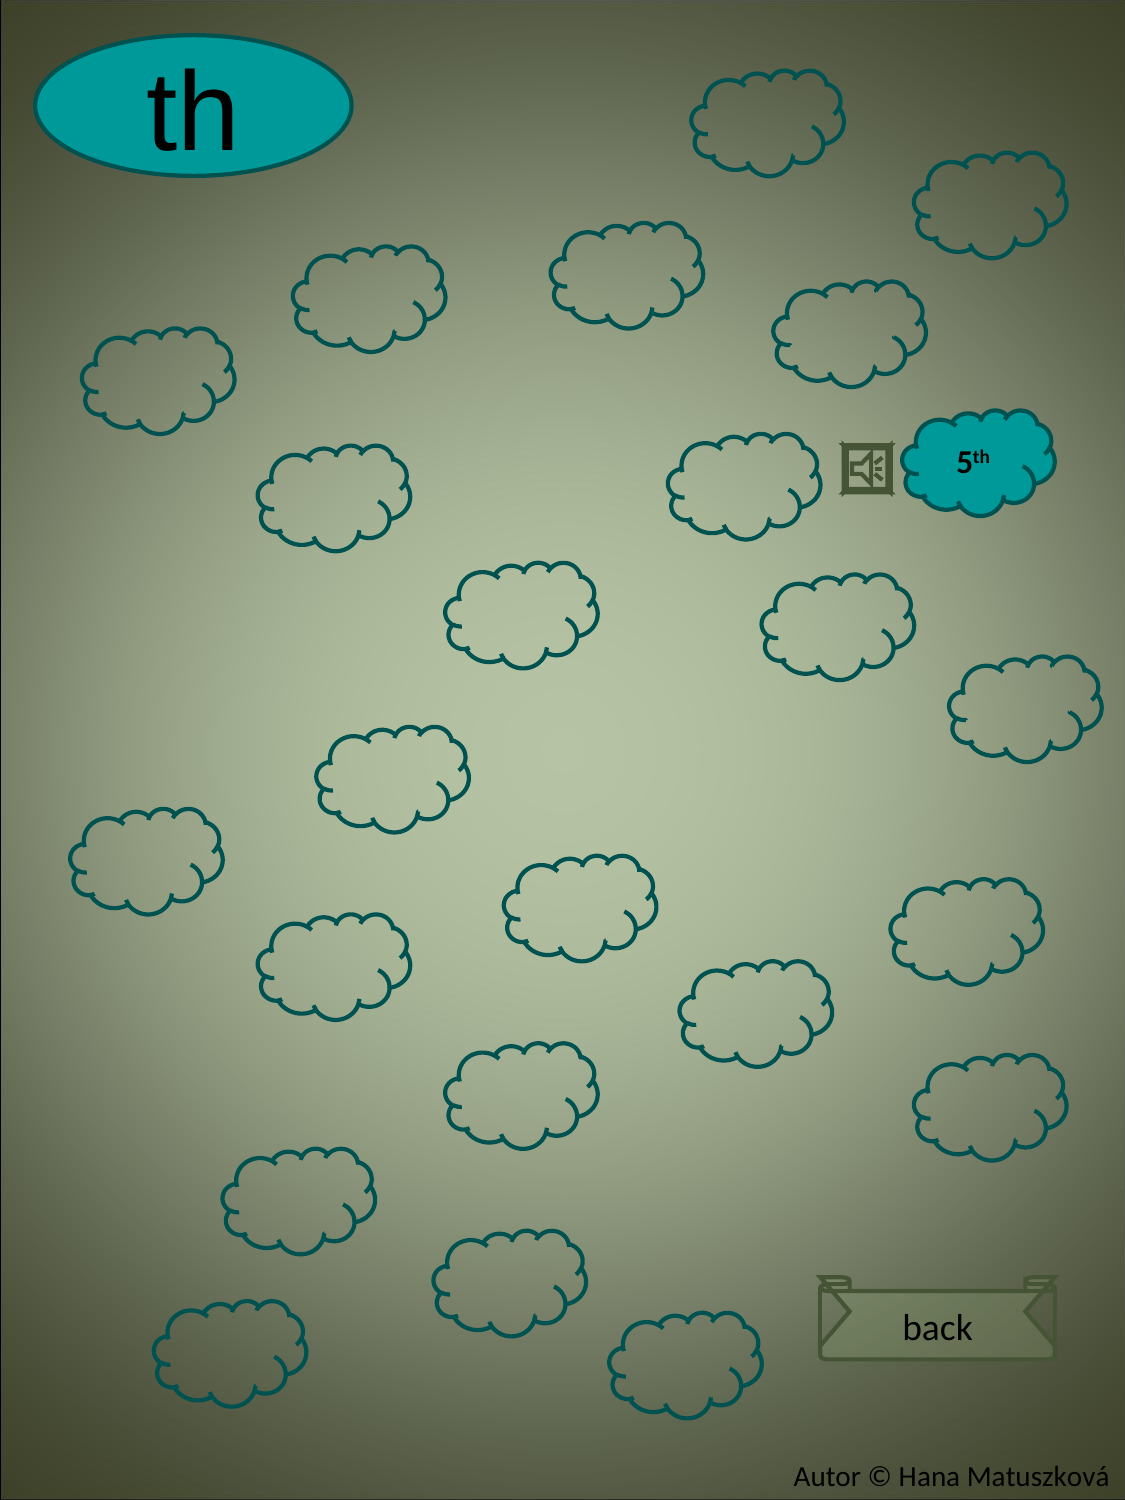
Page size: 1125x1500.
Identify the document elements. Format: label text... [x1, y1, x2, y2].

text_box Autor © Hana Matuszková [778, 1449, 1125, 1500]
text_box 5th [902, 410, 1055, 517]
picture [0, 0, 1125, 1500]
text_box th [35, 35, 352, 176]
text_box back [820, 1277, 1055, 1360]
